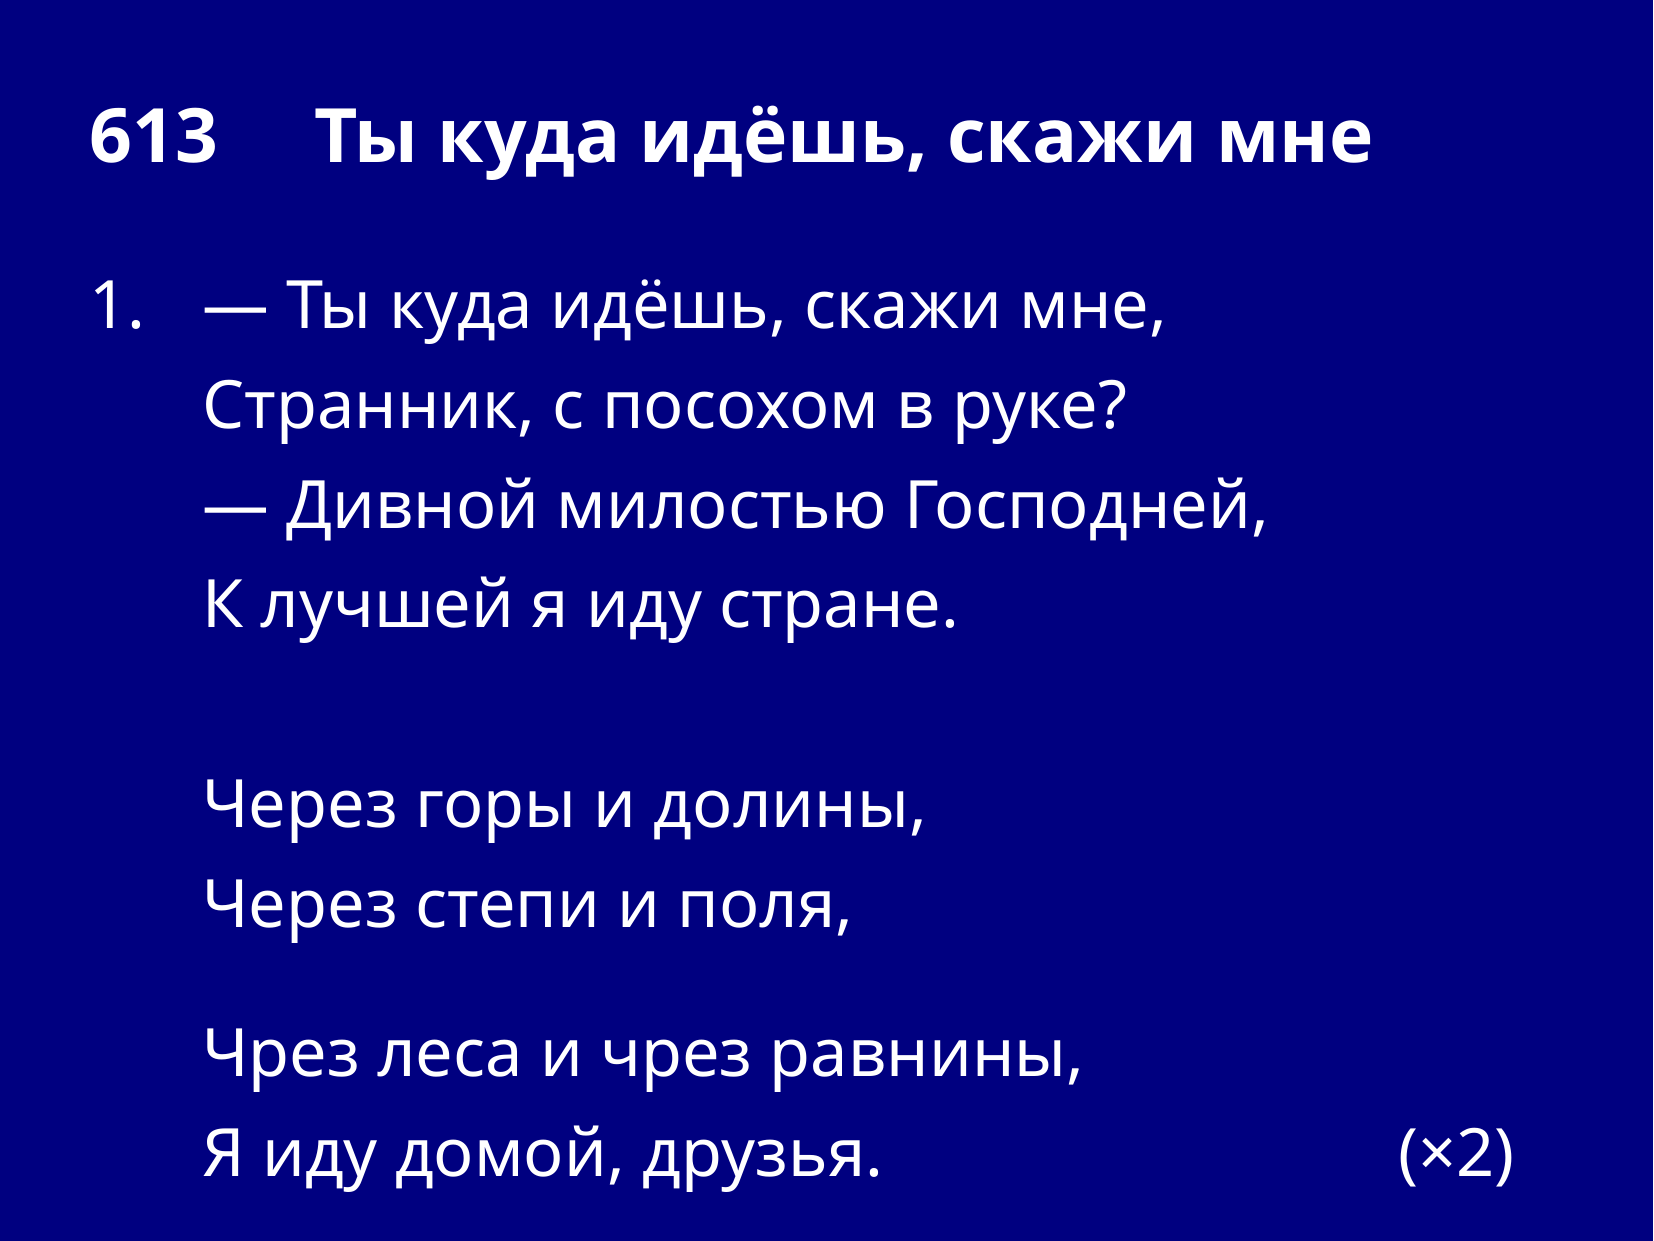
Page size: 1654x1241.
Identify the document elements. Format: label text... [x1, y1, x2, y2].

text_box 613 Ты куда идёшь, скажи мне [75, 75, 1576, 188]
text_box 1. — Ты куда идёшь, скажи мне, Странник, с посохом в руке? — Дивной милостью Господней, К лучшей я иду стране. Через горы и долины, Через степи и поля, Чрез леса и чрез равнины, Я иду домой, друзья. (×2) [75, 188, 1576, 1163]
